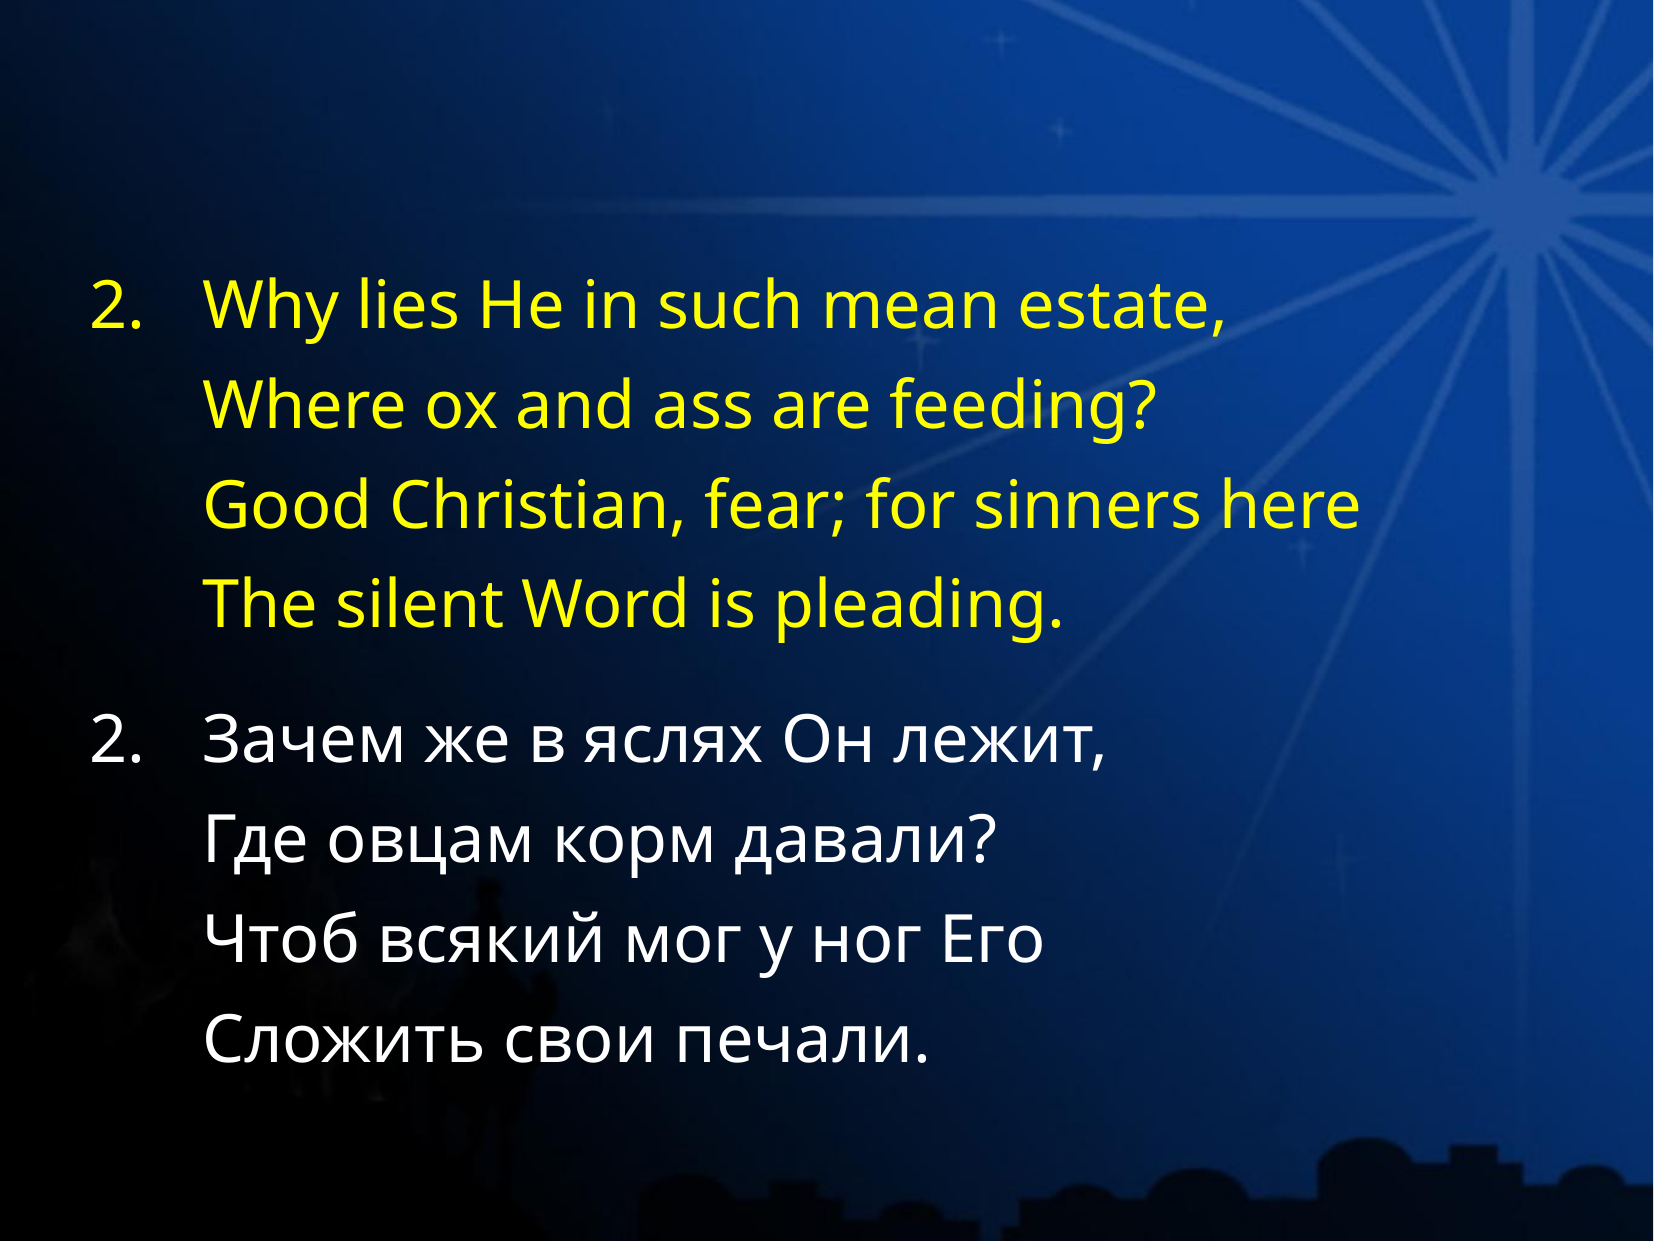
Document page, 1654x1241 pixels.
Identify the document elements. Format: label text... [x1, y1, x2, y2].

text_box 2. Зачем же в яслях Он лежит, Где овцам корм давали? Чтоб всякий мог у ног Его Сложить свои печали. [75, 675, 1576, 1163]
picture [0, 0, 1654, 1241]
text_box 2. Why lies He in such mean estate, Where ox and ass are feeding? Good Christian, fear; for sinners here The silent Word is pleading. [75, 150, 1653, 638]
